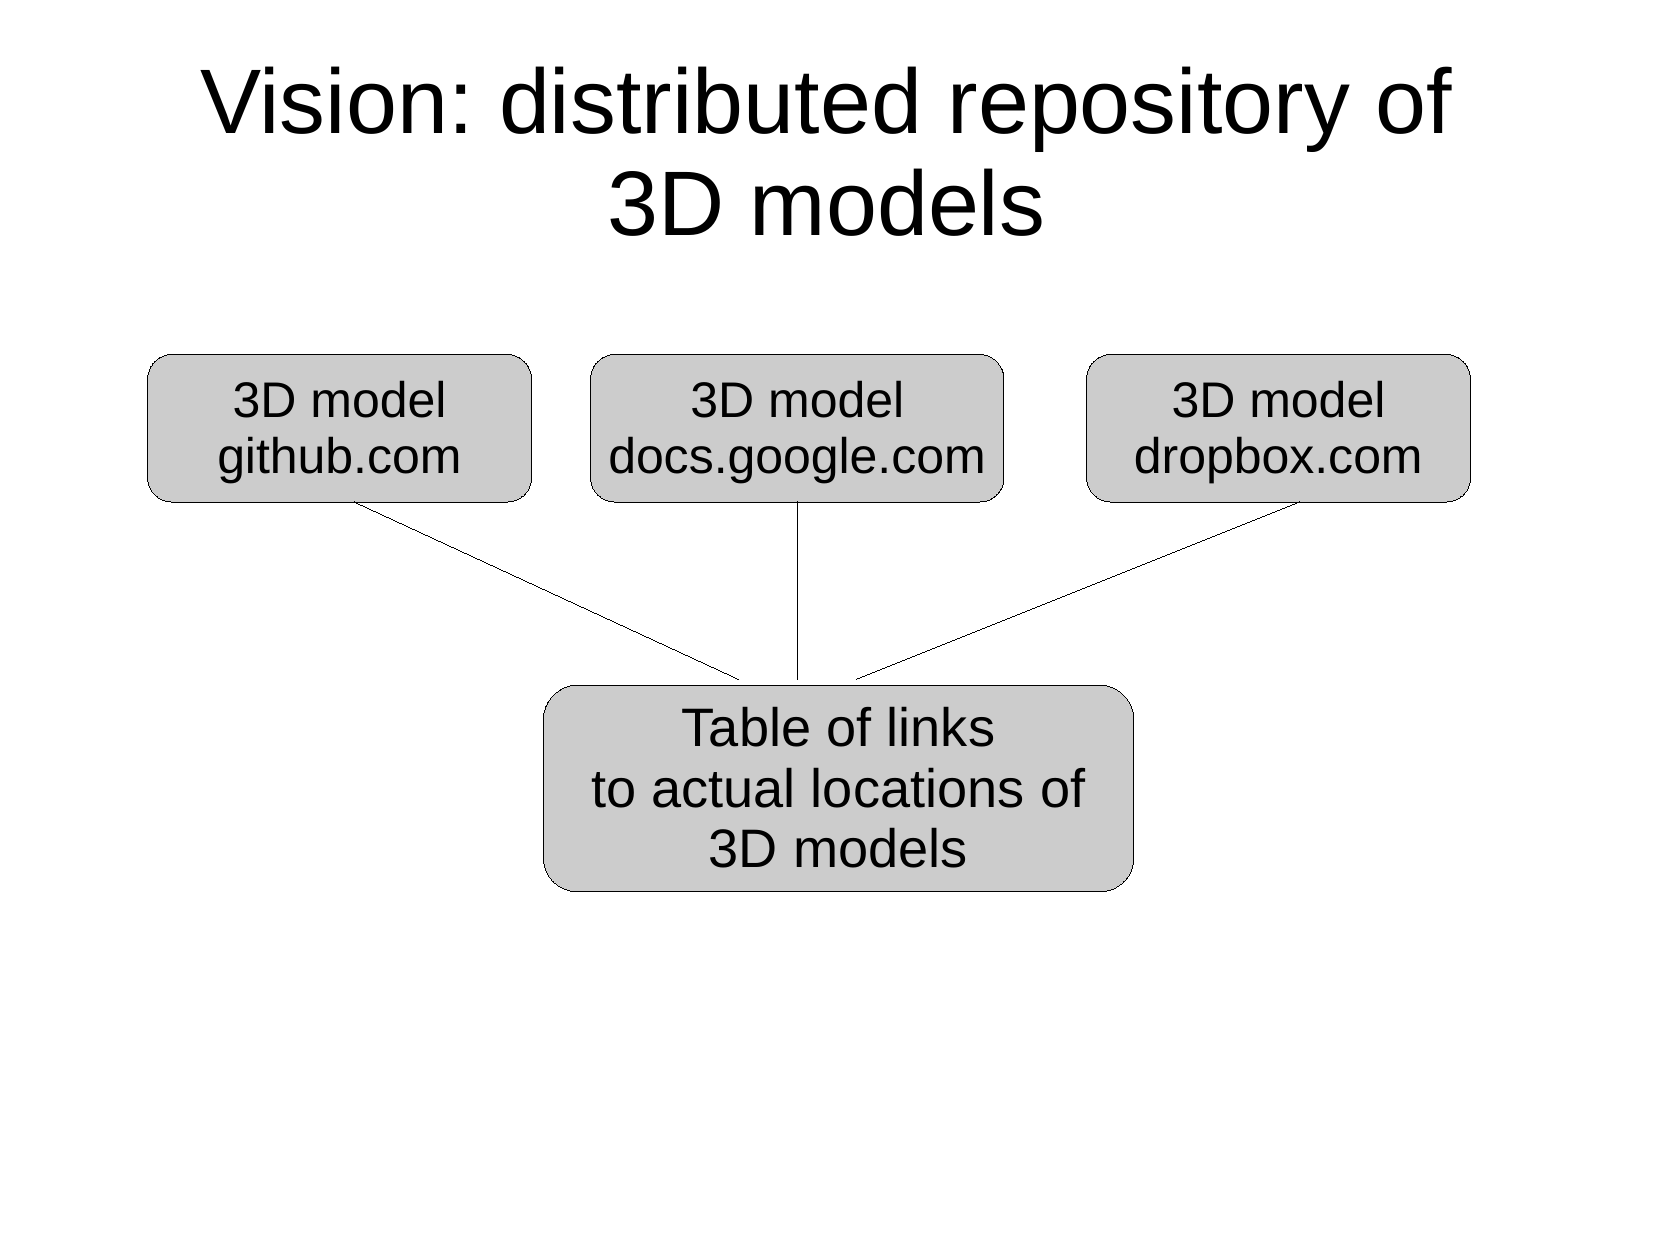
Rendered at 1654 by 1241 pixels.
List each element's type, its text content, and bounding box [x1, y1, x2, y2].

text_box Table of links to actual locations of 3D models [543, 685, 1134, 892]
text_box 3D model docs.google.com [590, 354, 1004, 503]
text_box 3D model dropbox.com [1086, 354, 1471, 503]
text_box 3D model github.com [147, 354, 532, 503]
title Vision: distributed repository of 3D models [82, 49, 1571, 257]
